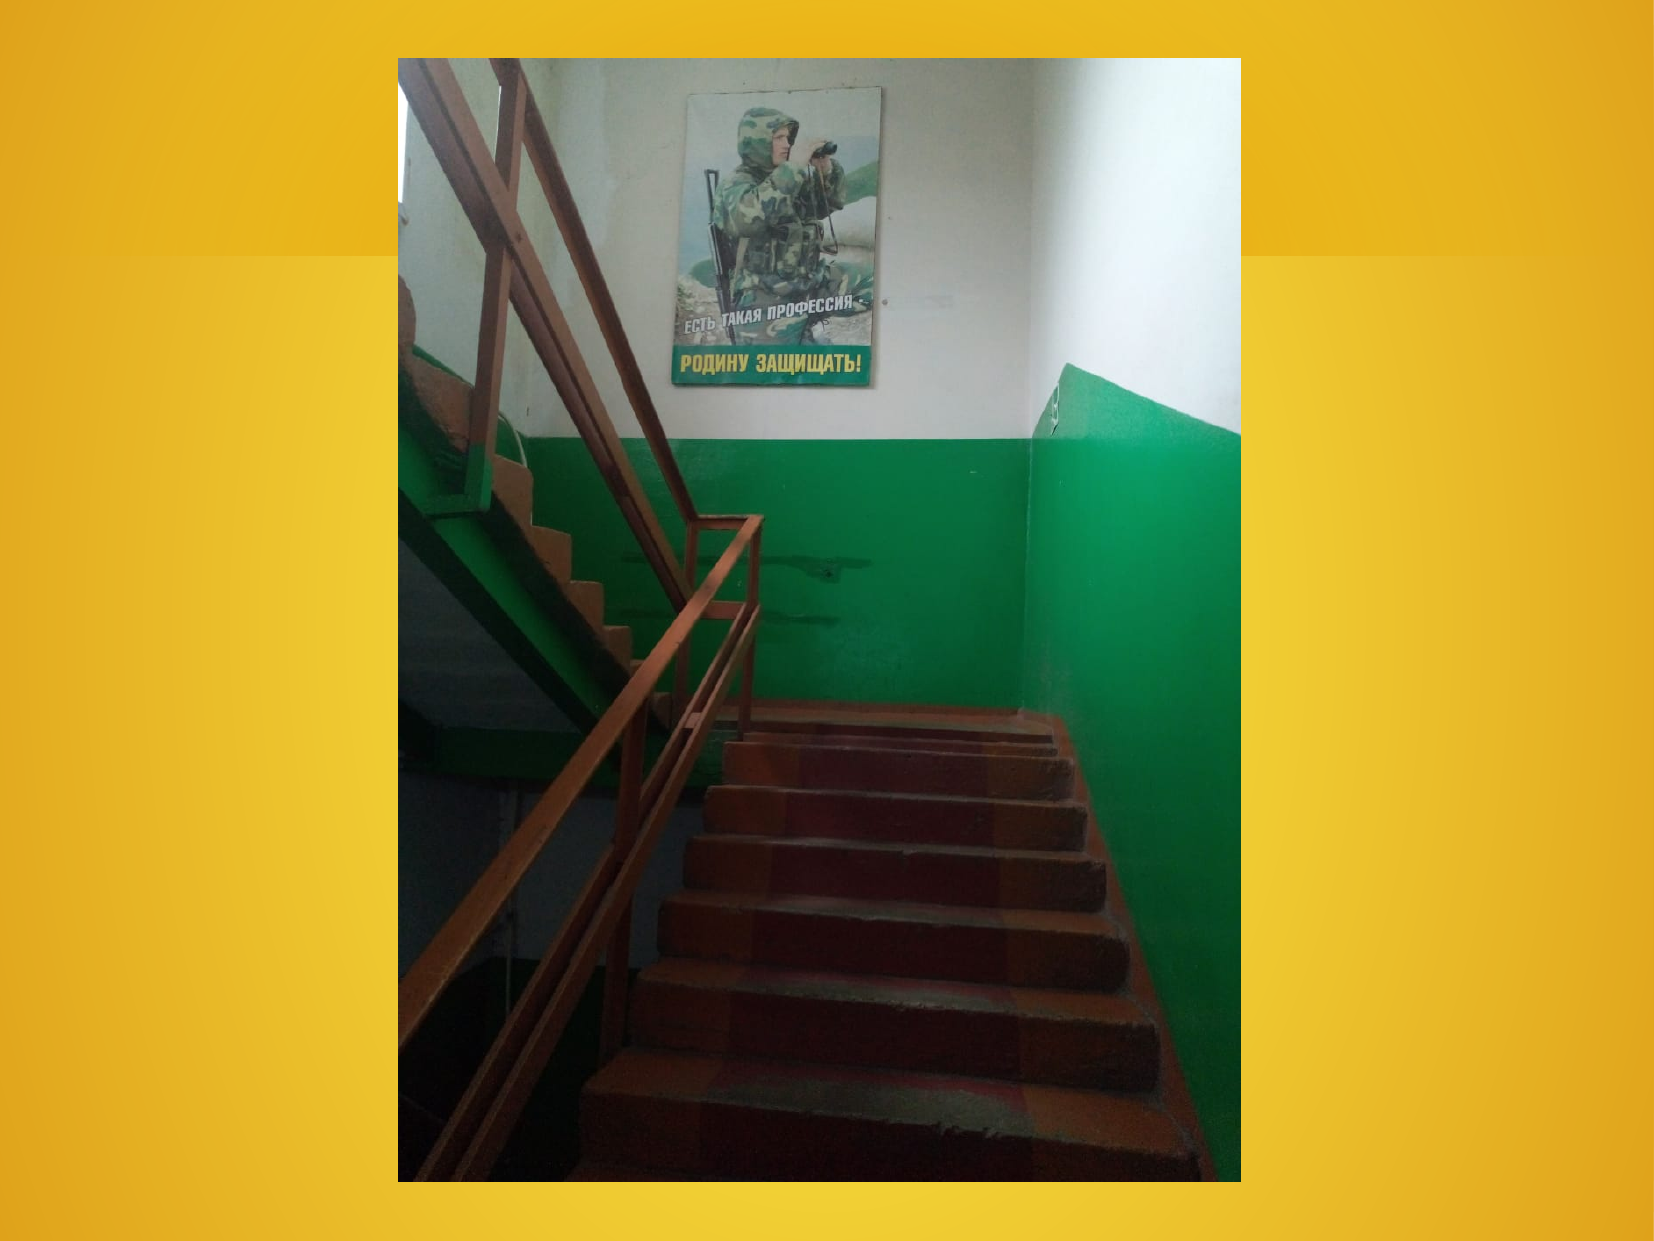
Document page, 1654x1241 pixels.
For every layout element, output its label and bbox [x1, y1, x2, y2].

picture [398, 58, 1241, 1182]
